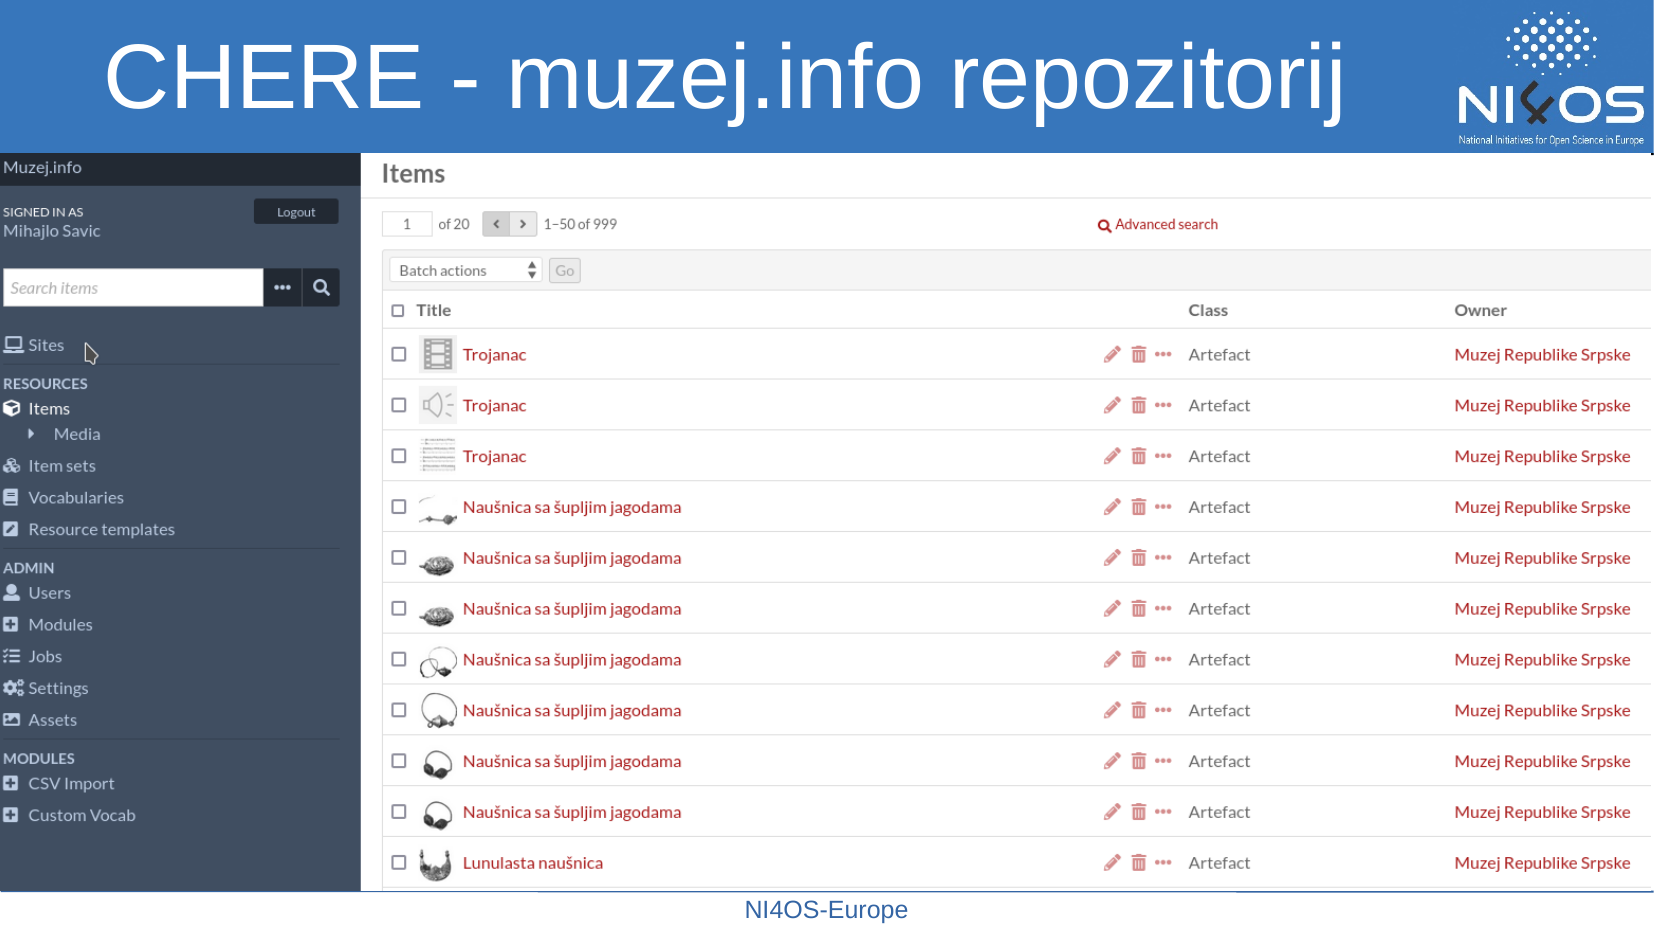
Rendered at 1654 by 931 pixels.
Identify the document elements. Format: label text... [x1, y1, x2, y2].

title CHERE - muzej.info repozitorij [0, 0, 1453, 153]
picture [0, 0, 1654, 891]
